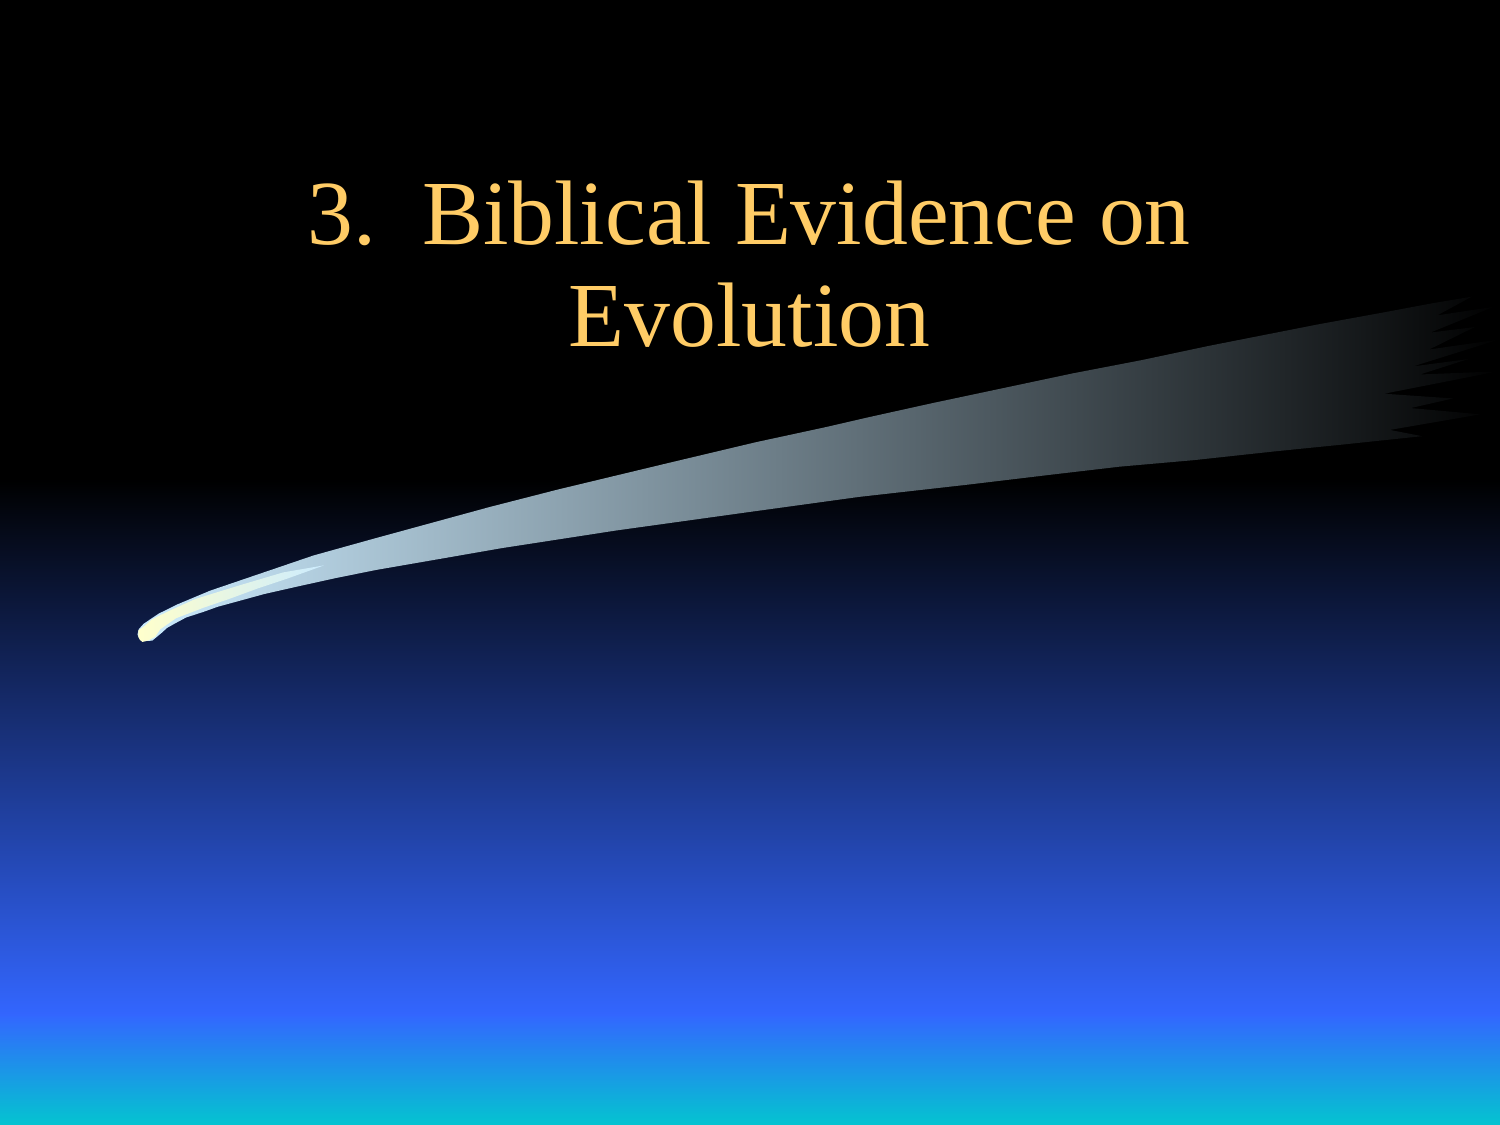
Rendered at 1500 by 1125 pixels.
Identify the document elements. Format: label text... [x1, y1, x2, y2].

title 3. Biblical Evidence on Evolution [112, 155, 1388, 374]
